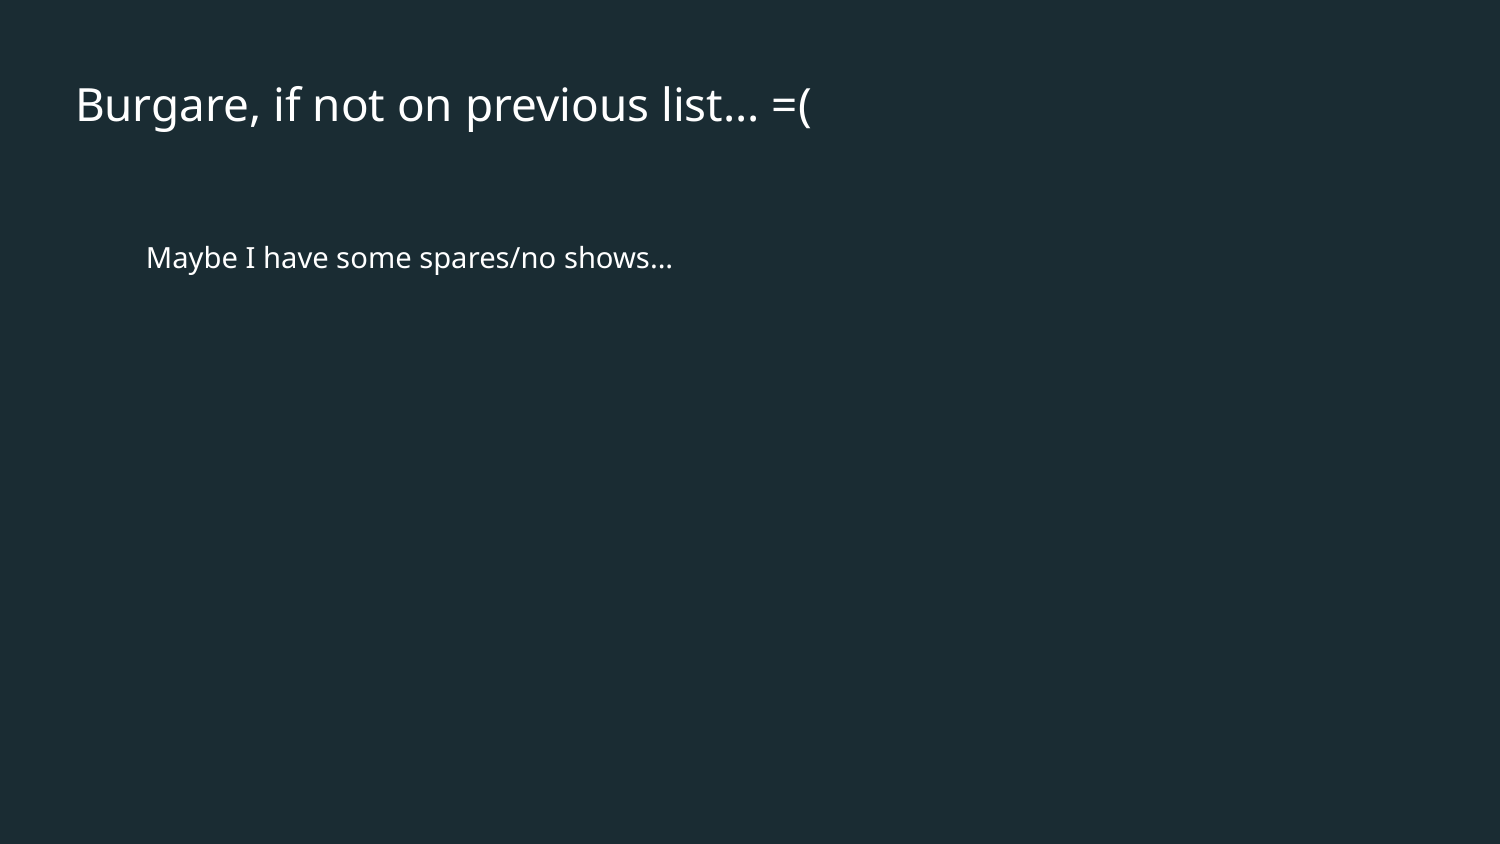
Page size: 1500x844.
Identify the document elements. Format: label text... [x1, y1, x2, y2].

title Burgare, if not on previous list... =( [75, 33, 1425, 175]
list Maybe I have some spares/no shows... [75, 197, 1425, 687]
